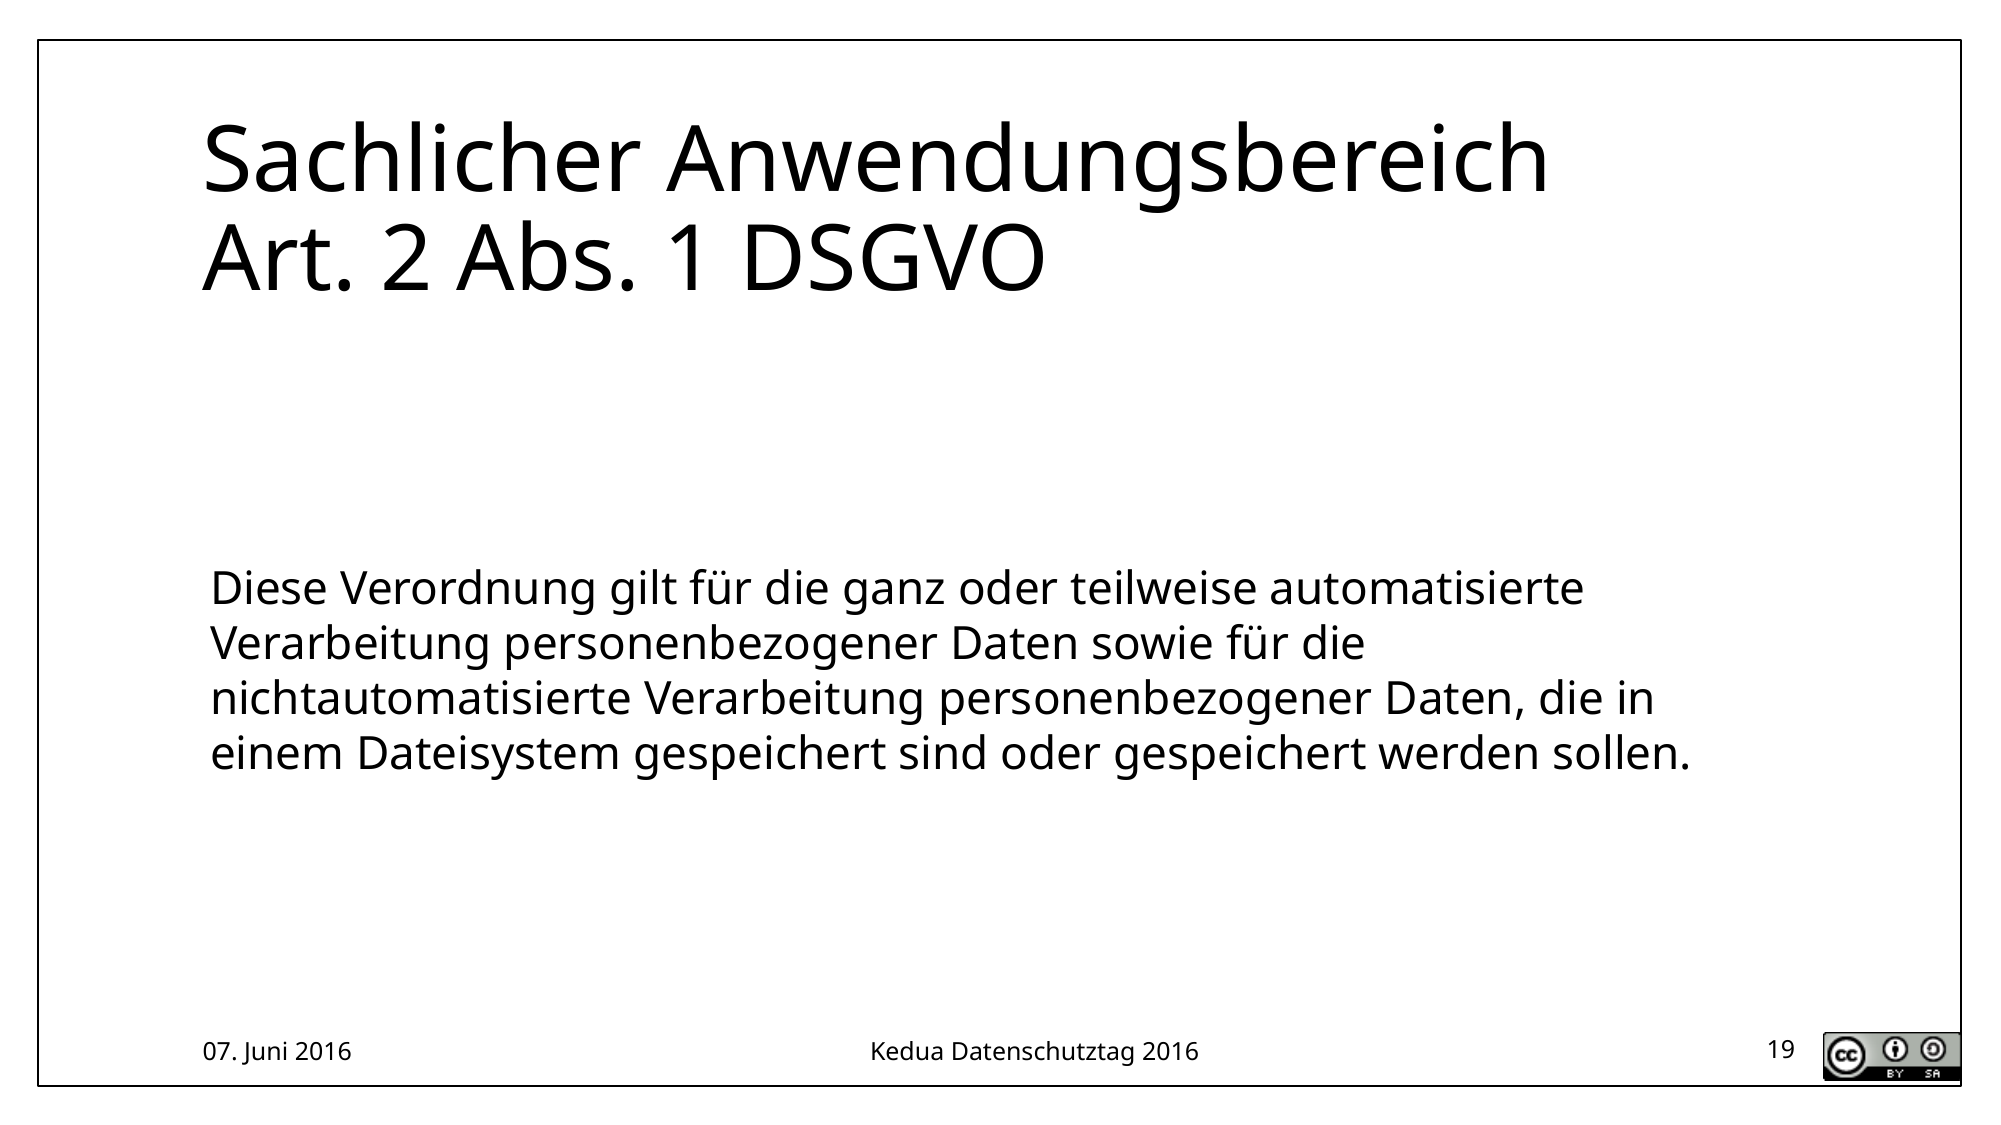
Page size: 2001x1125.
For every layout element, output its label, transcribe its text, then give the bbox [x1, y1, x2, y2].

footer Kedua Datenschutztag 2016 [647, 1020, 1422, 1081]
slide_number 07. Juni 2016 [187, 1020, 570, 1081]
title Sachlicher Anwendungsbereich Art. 2 Abs. 1 DSGVO [187, 99, 1808, 323]
list Diese Verordnung gilt für die ganz oder teilweise automatisierte Verarbeitung personenbezogener Daten sowie für die nichtautomatisierte Verarbeitung personenbezogener Daten, die in einem Dateisystem gespeichert sind oder gespeichert werden sollen. [187, 337, 1808, 1000]
picture [1823, 1032, 1962, 1081]
slide_number <Foliennummer> [1530, 1020, 1811, 1081]
